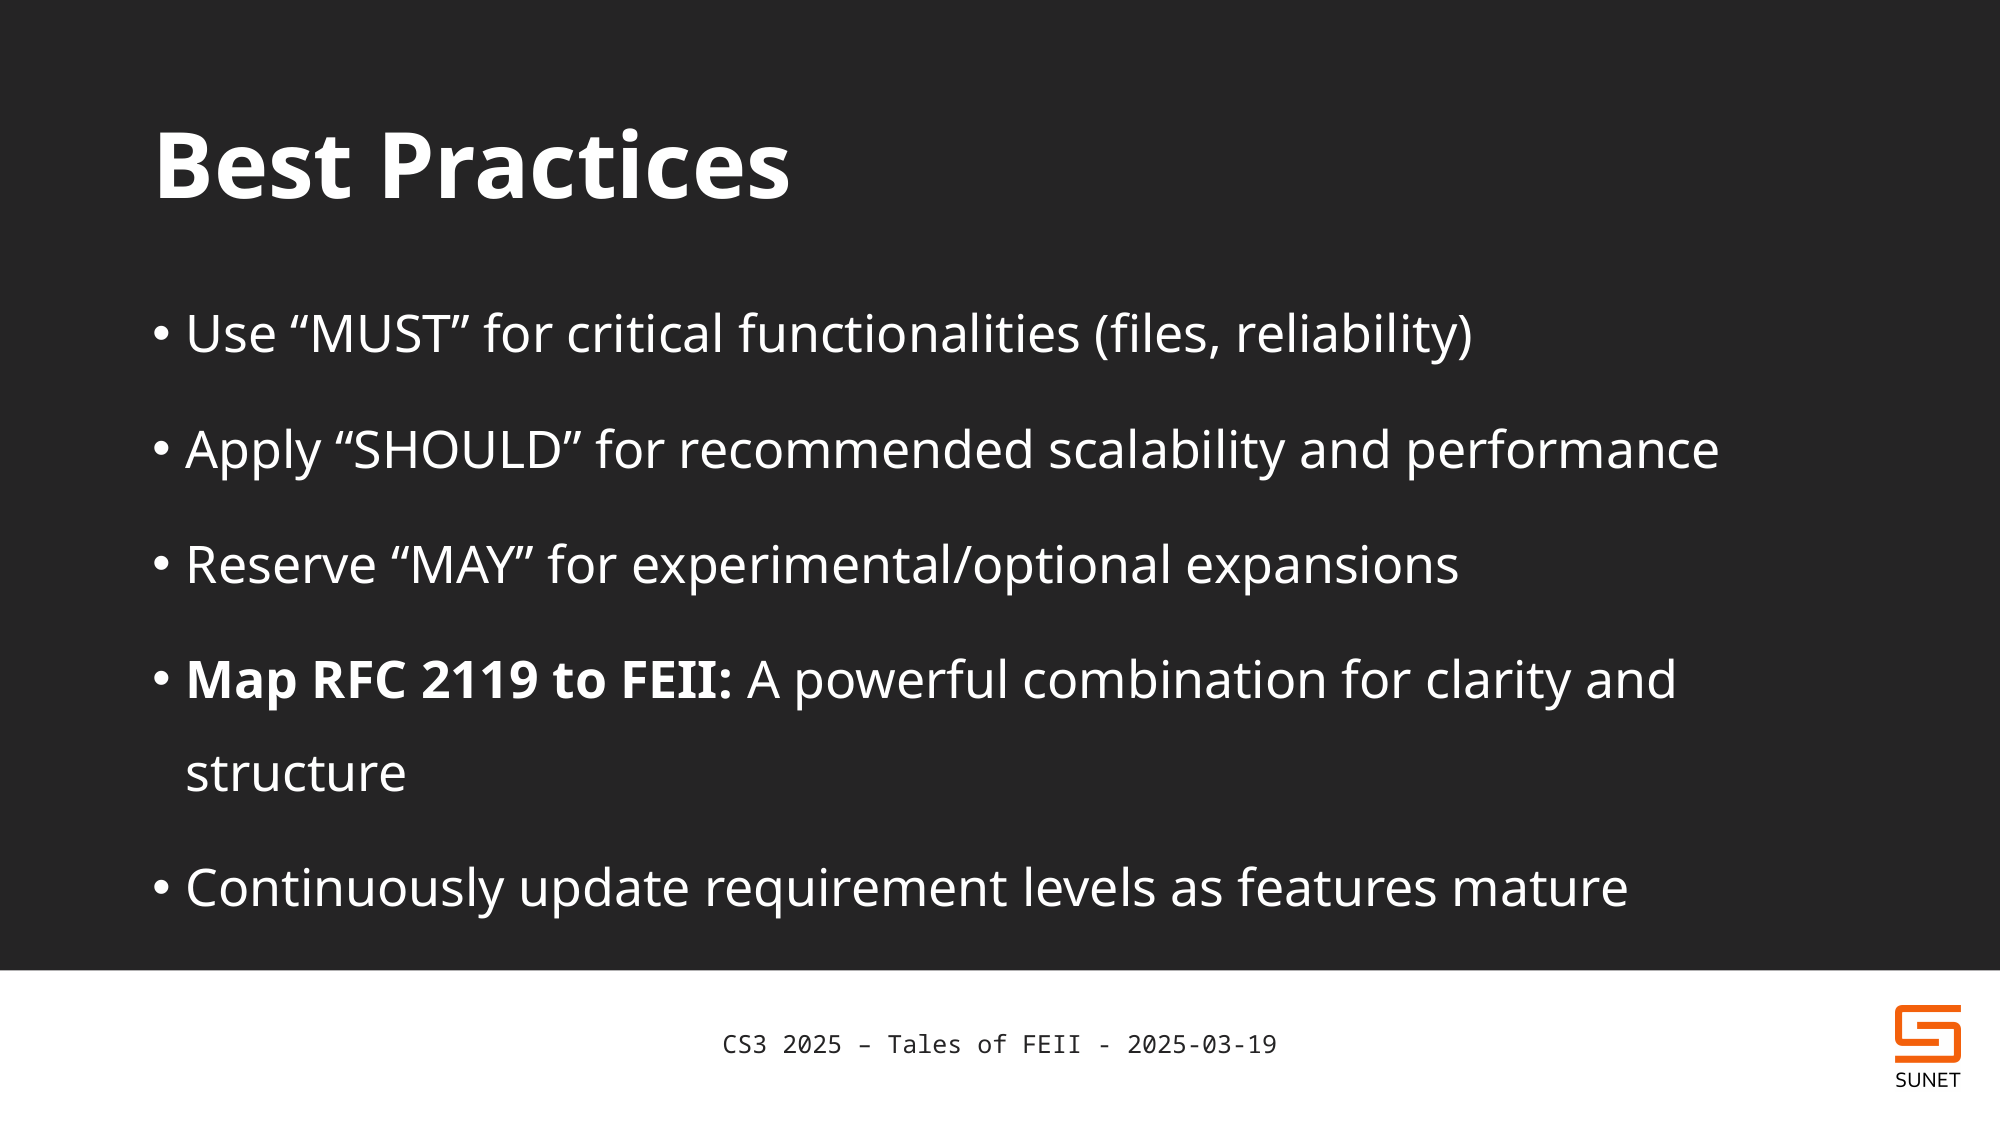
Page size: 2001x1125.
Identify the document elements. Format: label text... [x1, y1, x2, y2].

list CS3 2025 – Tales of FEII - 2025-03-19 [249, 1024, 1750, 1070]
title Best Practices [137, 59, 1863, 278]
picture [1895, 1005, 1961, 1092]
list Use “MUST” for critical functionalities (files, reliability) Apply “SHOULD” for recommended scalability and performance Reserve “MAY” for experimental/optional expansions Map RFC 2119 to FEII: A powerful combination for clarity and structure Continuously update requirement levels as features mature [137, 262, 1801, 938]
